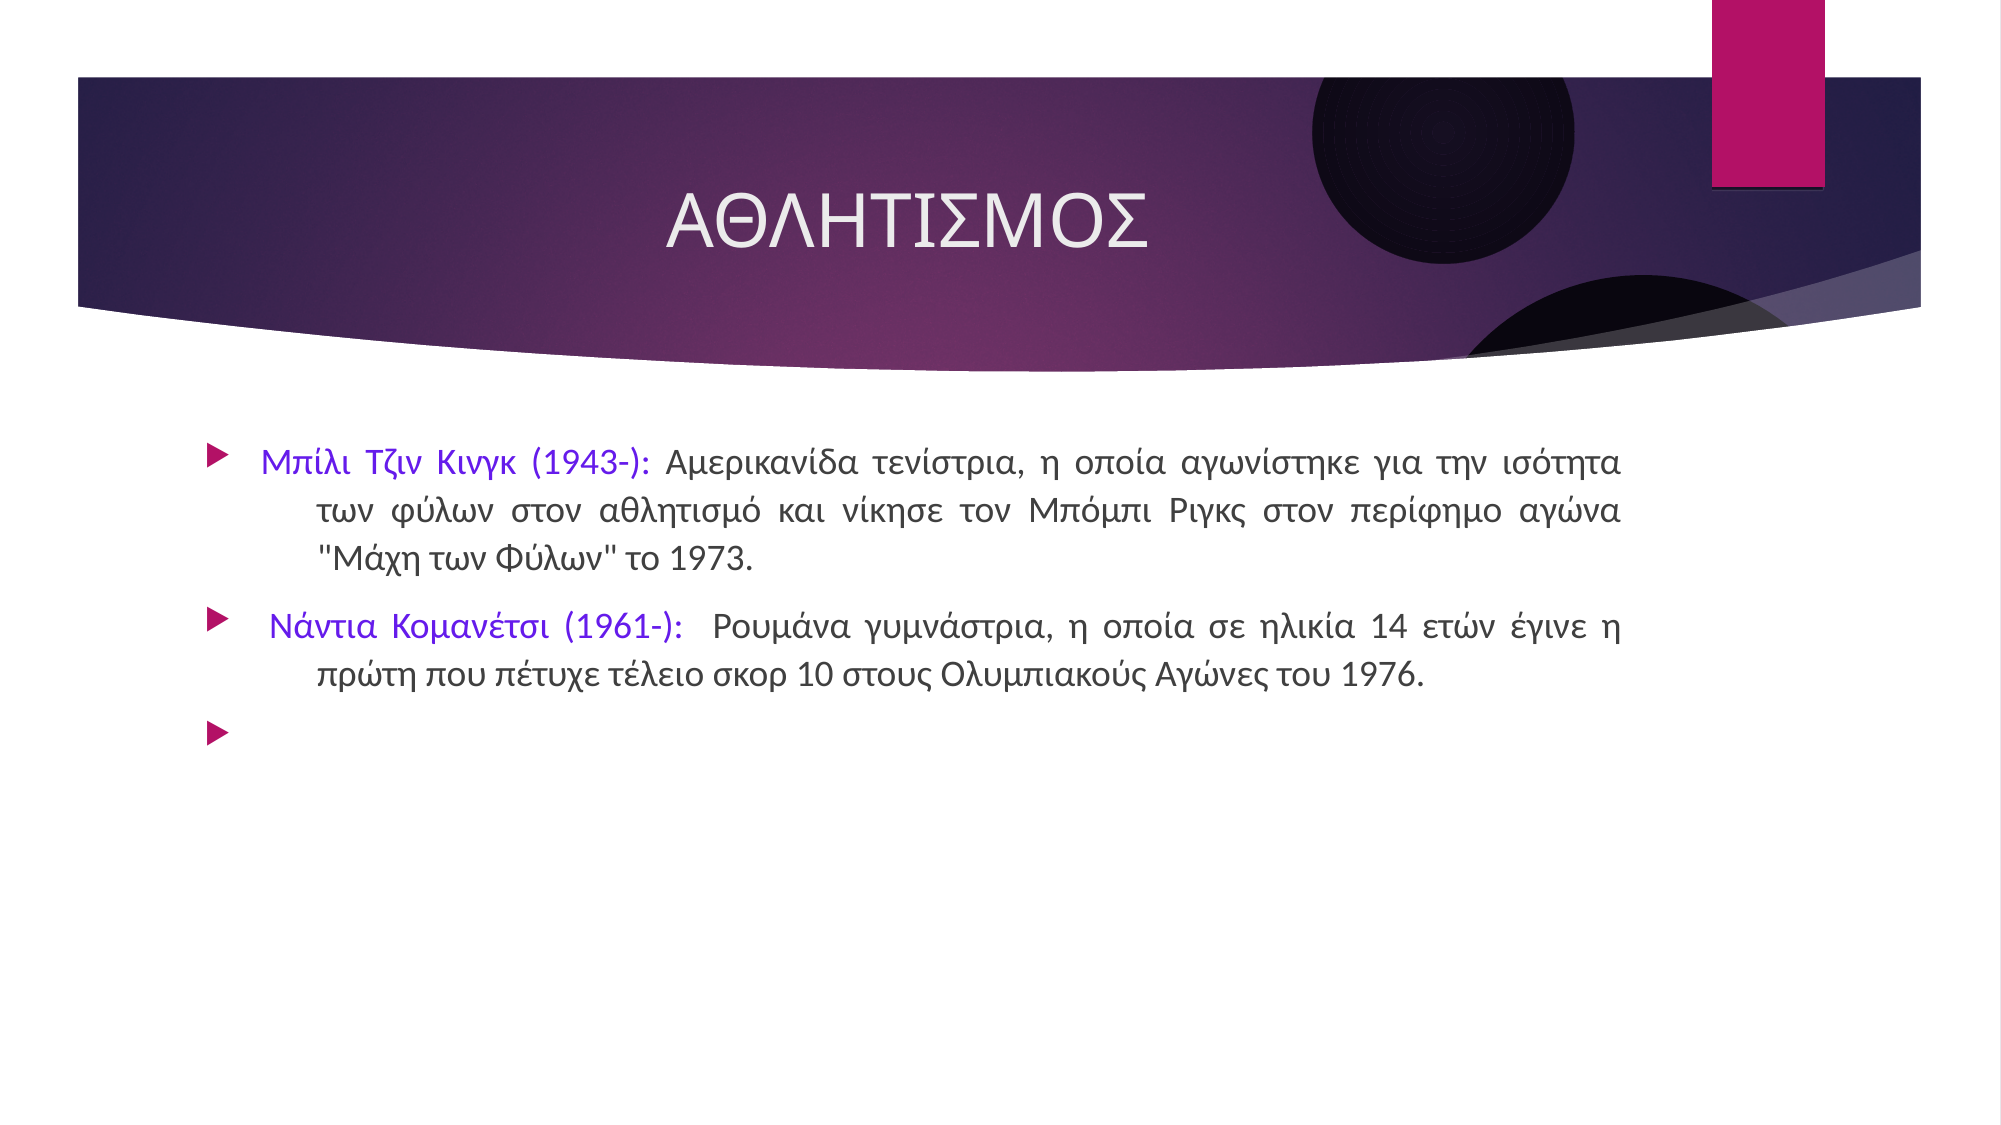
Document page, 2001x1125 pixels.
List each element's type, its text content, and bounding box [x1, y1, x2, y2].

list Μπίλι Τζιν Κινγκ (1943-): Αμερικανίδα τενίστρια, η οποία αγωνίστηκε για την ισότητα των φύλων στον αθλητισμό και νίκησε τον Μπόμπι Ριγκς στον περίφημο αγώνα "Μάχη των Φύλων" το 1973. Νάντια Κομανέτσι (1961-): Ρουμάνα γυμνάστρια, η οποία σε ηλικία 14 ετών έγινε η πρώτη που πέτυχε τέλειο σκορ 10 στους Ολυμπιακούς Αγώνες του 1976. [189, 427, 1638, 988]
title ΑΘΛΗΤΙΣΜΟΣ [189, 159, 1627, 276]
